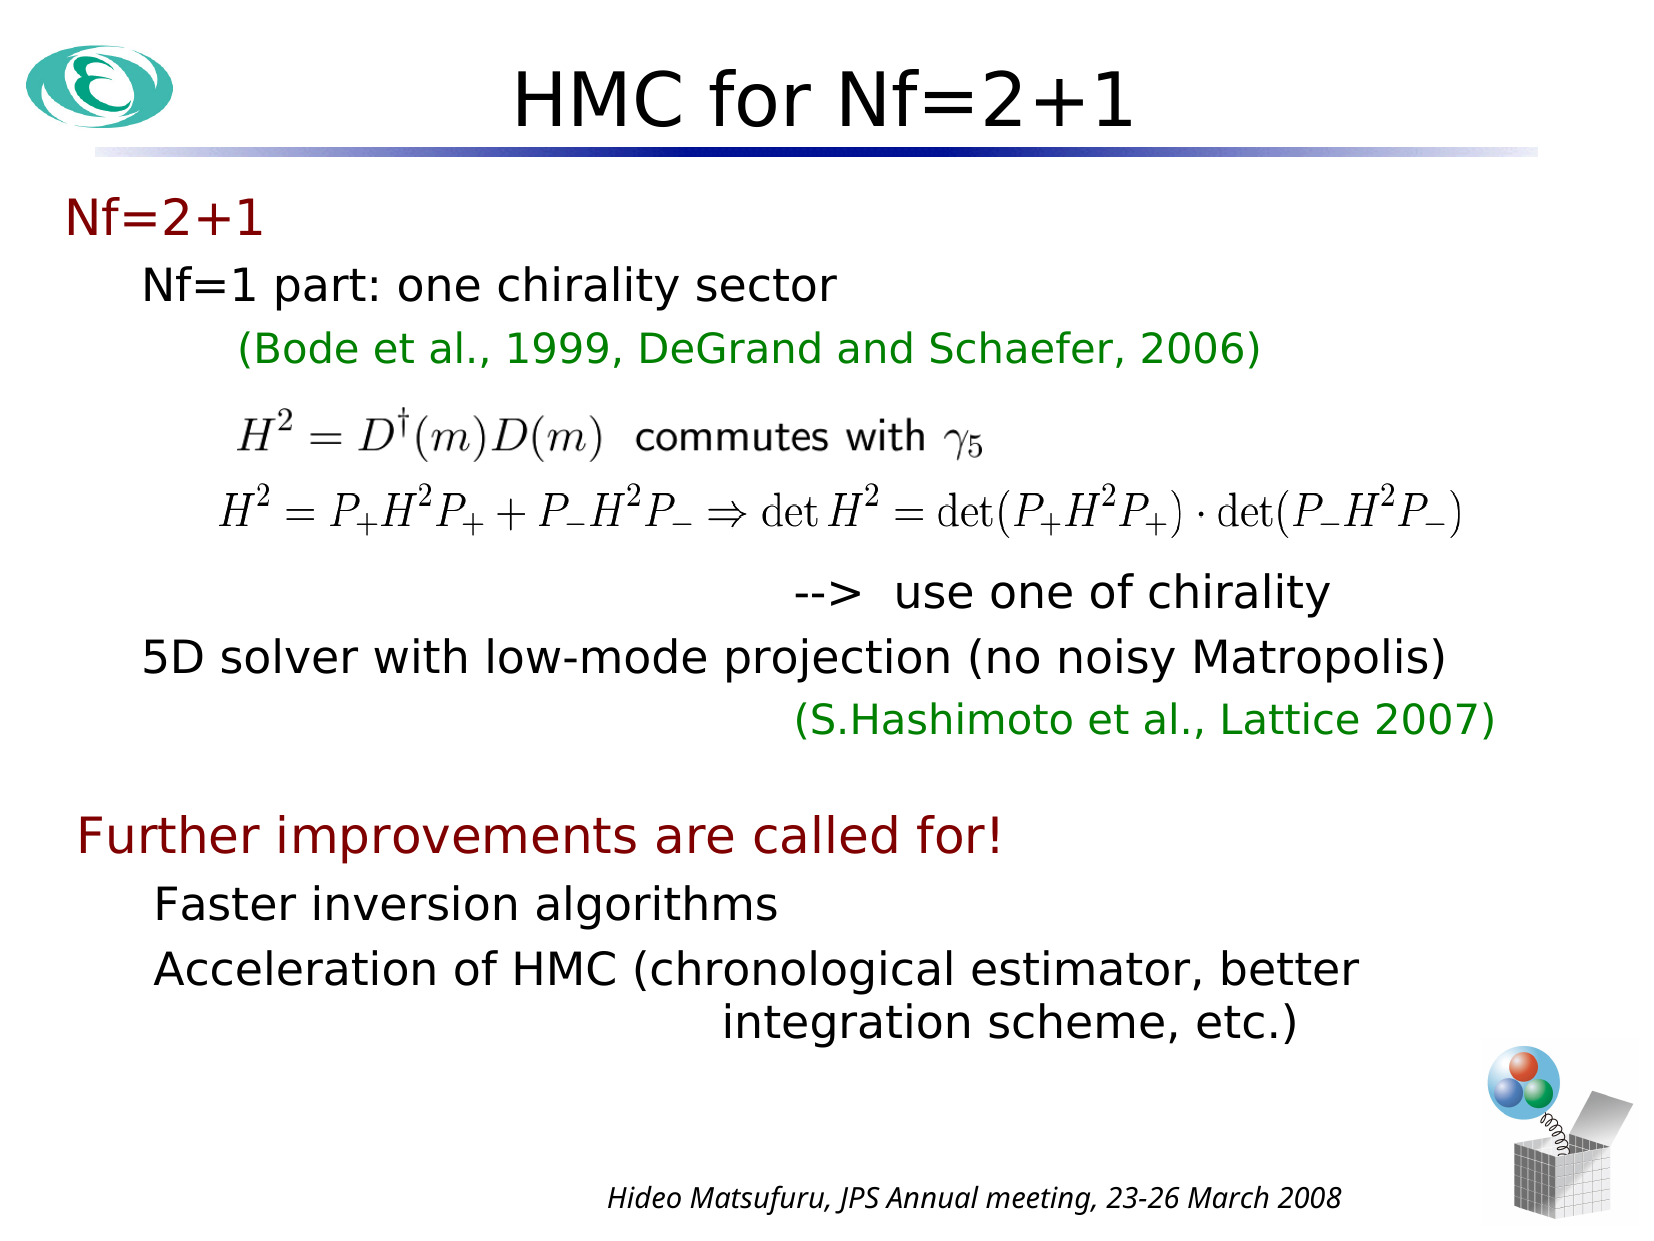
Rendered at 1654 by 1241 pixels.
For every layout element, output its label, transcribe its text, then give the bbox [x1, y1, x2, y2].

picture [20, 37, 179, 136]
list Further improvements are called for! Faster inversion algorithms Acceleration of HMC (chronological estimator, better integration scheme, etc.) [58, 807, 1619, 1117]
picture [219, 483, 1460, 540]
picture [1482, 1039, 1639, 1226]
picture [237, 407, 982, 463]
title HMC for Nf=2+1 [201, 47, 1450, 154]
list Nf=2+1 Nf=1 part: one chirality sector (Bode et al., 1999, DeGrand and Schaefer, 2006) --> use one of chirality 5D solver with low-mode projection (no noisy Matropolis) (S.Hashimoto et al., Lattice 2007) [46, 189, 1621, 752]
picture [95, 147, 1538, 157]
